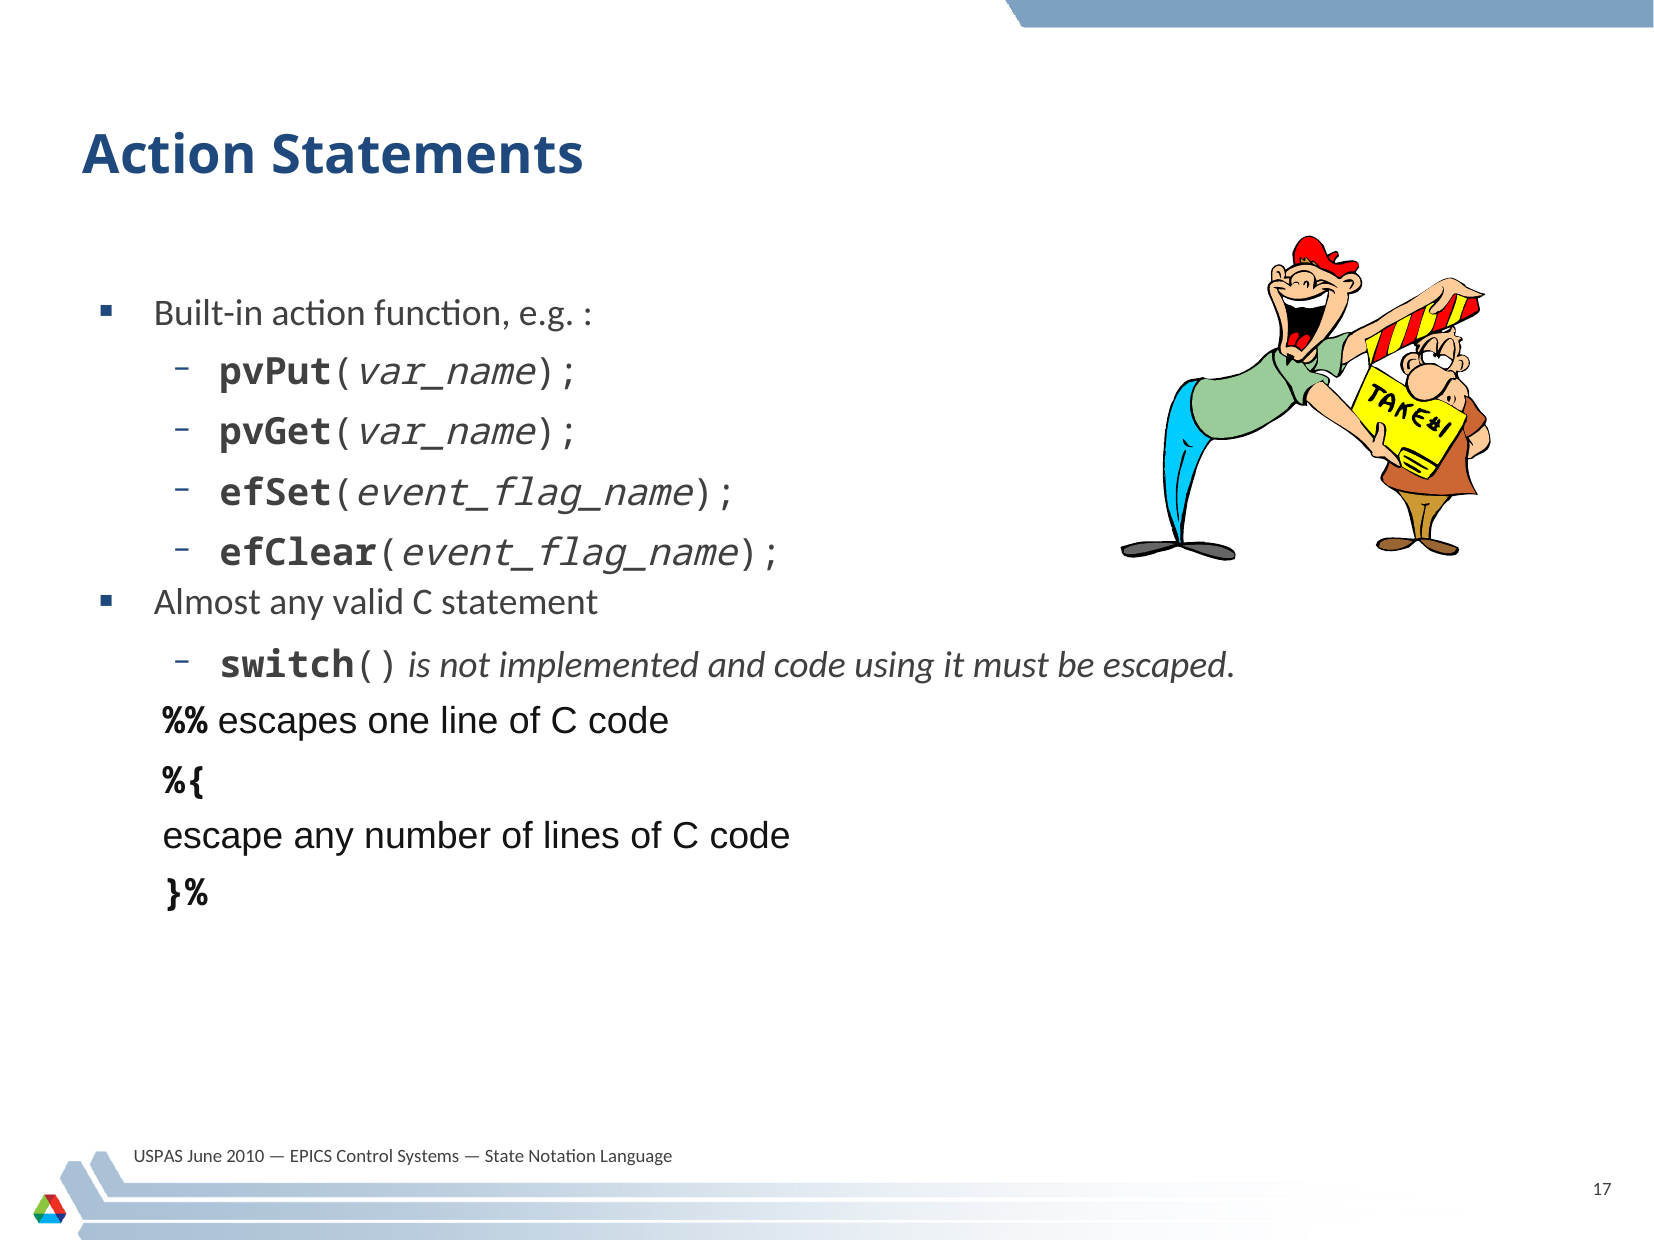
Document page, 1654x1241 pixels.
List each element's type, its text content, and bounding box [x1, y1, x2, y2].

picture [0, 1143, 1654, 1240]
title Action Statements [82, 49, 1571, 257]
list Built-in action function, e.g. : pvPut(var_name); pvGet(var_name); efSet(event_flag_name); efClear(event_flag_name); Almost any valid C statement switch() is not implemented and code using it must be escaped. %% escapes one line of C code %{ escape any number of lines of C code }% [82, 289, 1571, 1124]
picture [0, 0, 1654, 29]
picture [1116, 220, 1498, 562]
